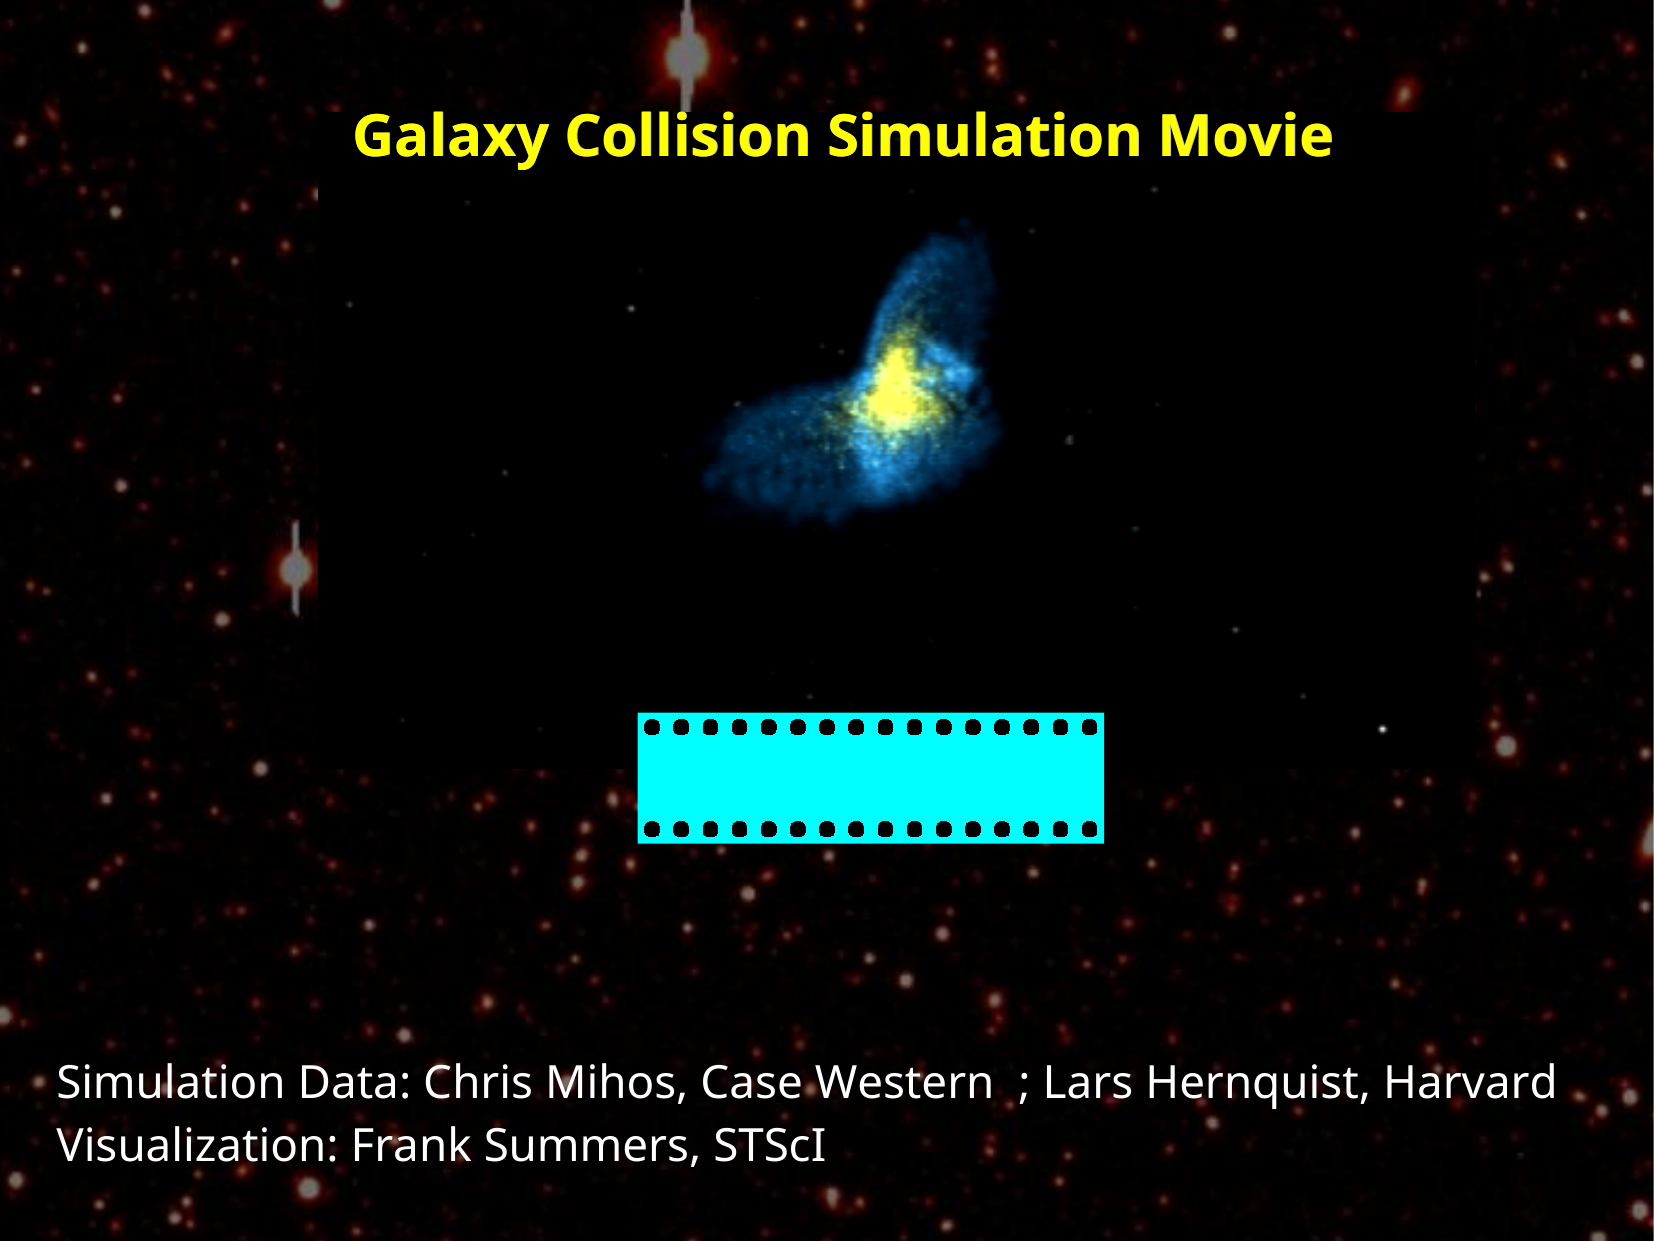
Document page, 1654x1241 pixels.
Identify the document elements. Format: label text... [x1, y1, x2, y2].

picture [0, 0, 1654, 1241]
text_box Simulation Data: Chris Mihos, Case Western ; Lars Hernquist, Harvard Visualization: Frank Summers, STScI [56, 1050, 1502, 1198]
text_box [637, 712, 1105, 844]
text_box Galaxy Collision Simulation Movie [352, 93, 1302, 183]
